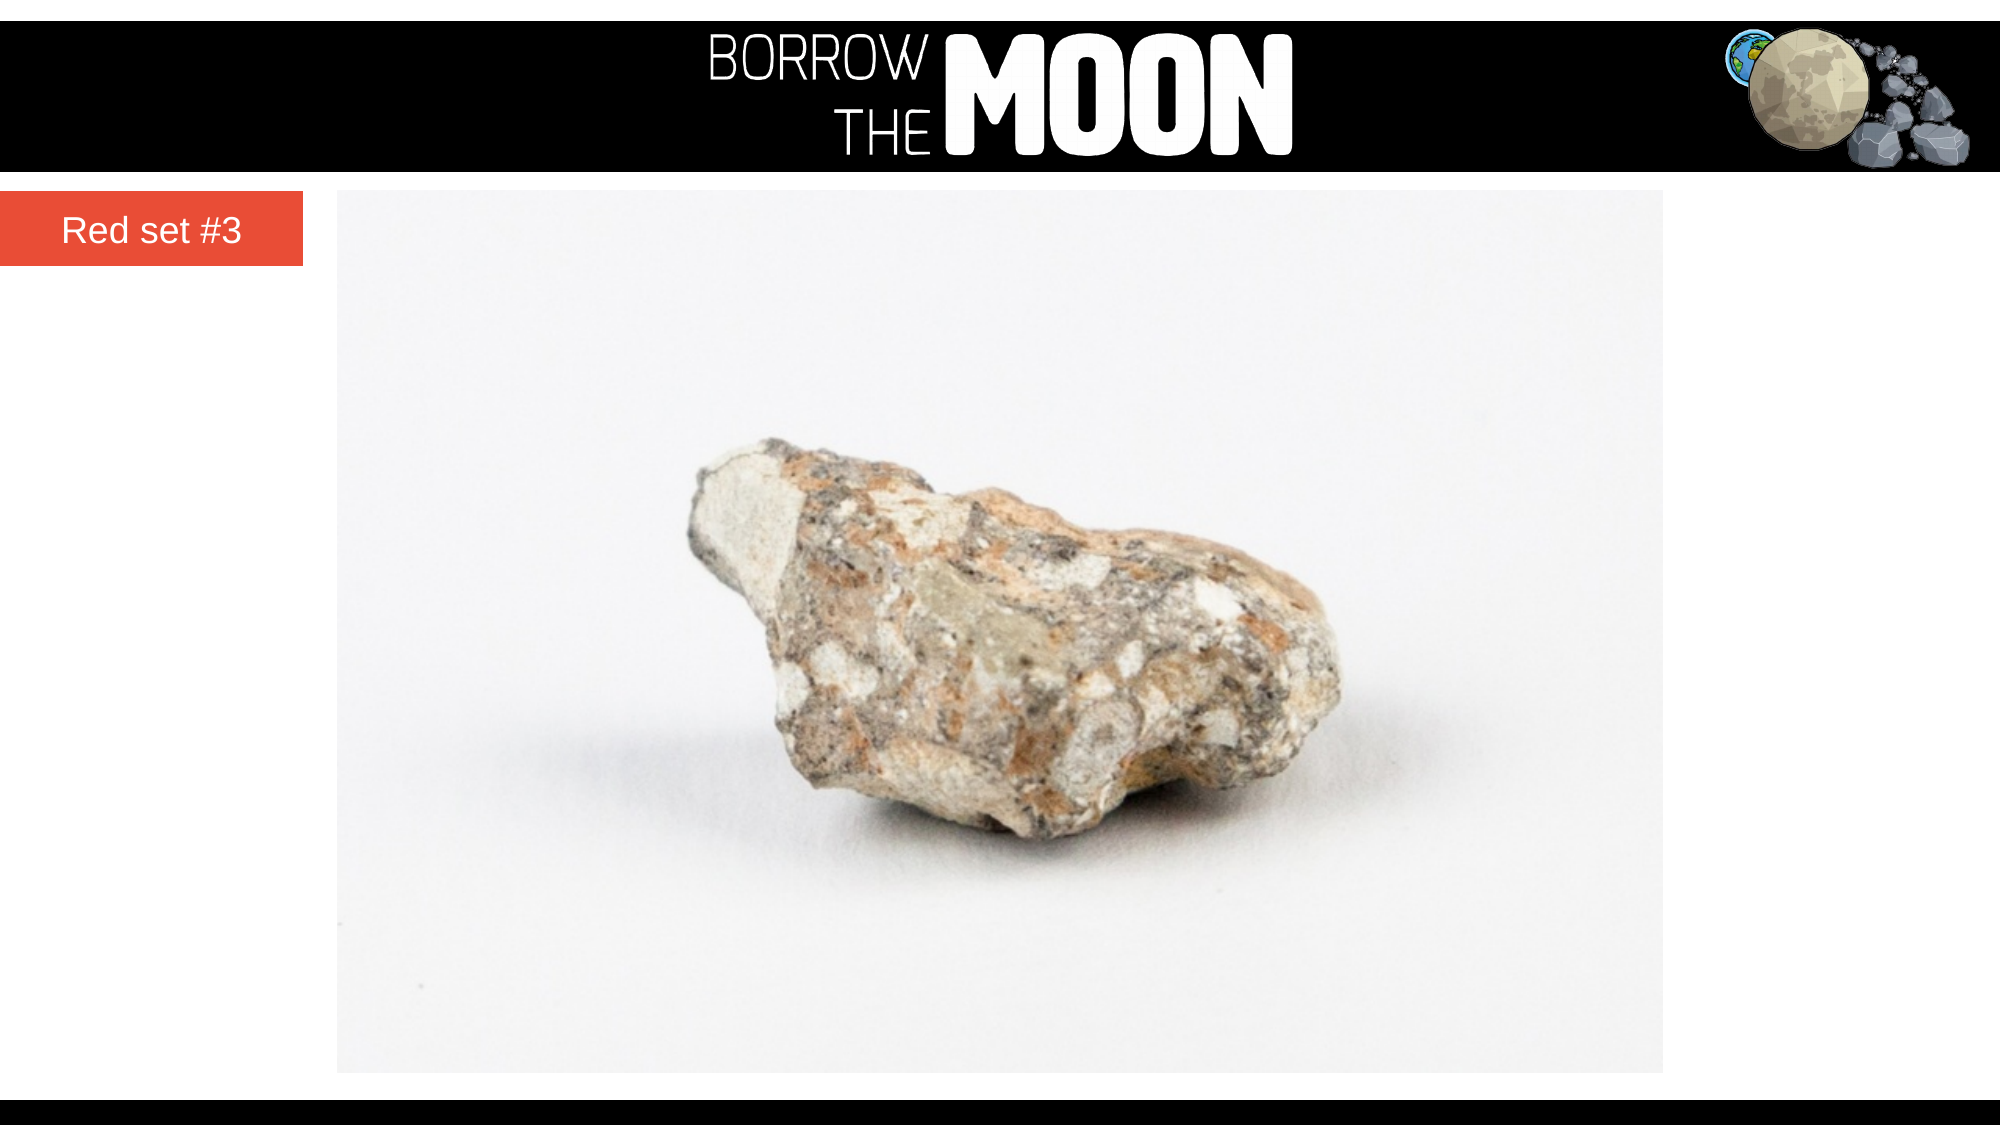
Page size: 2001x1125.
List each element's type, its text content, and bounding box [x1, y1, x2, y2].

text_box Red set #3 [0, 191, 303, 266]
picture [337, 190, 1663, 1073]
